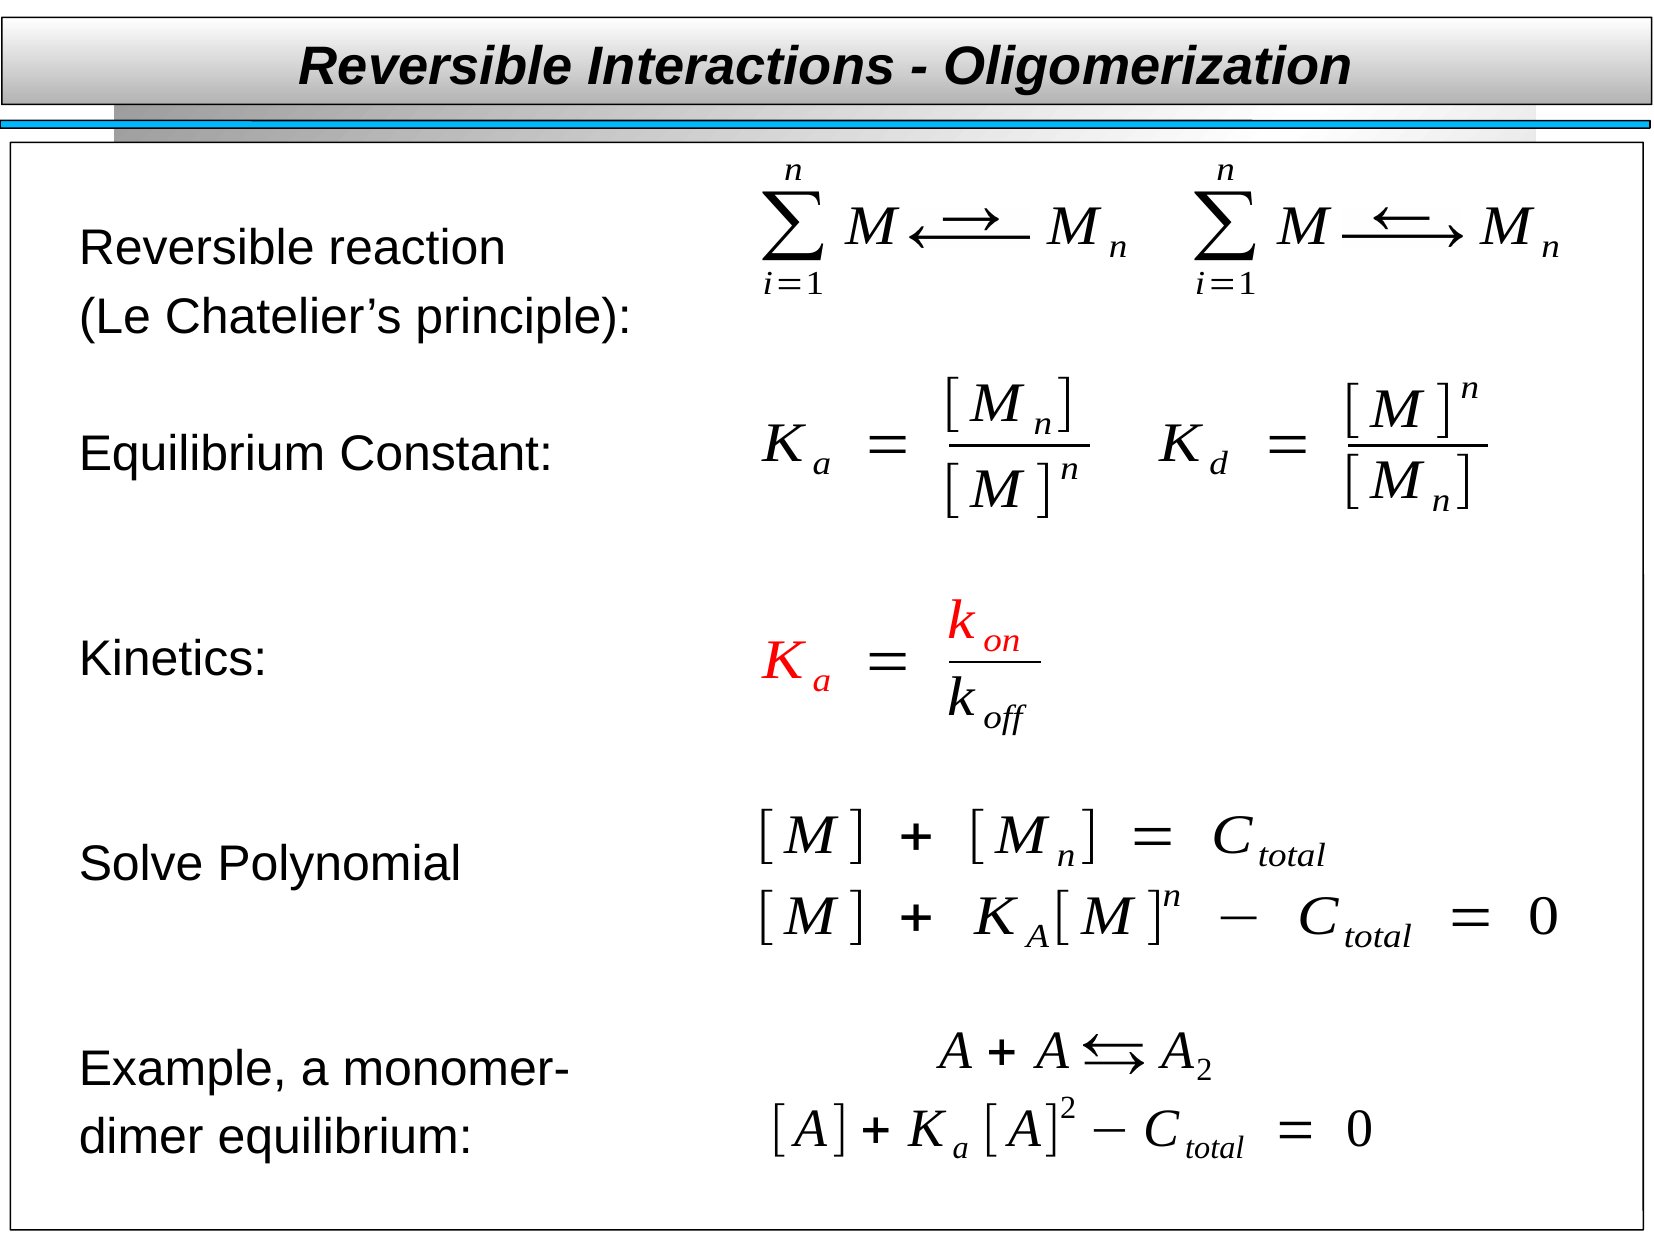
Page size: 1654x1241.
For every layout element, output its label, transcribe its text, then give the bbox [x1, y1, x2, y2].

text_box [0, 120, 1651, 129]
chart [764, 1019, 1381, 1166]
text_box Reversible Interactions - Oligomerization [1, 17, 1652, 105]
text_box Reversible reaction (Le Chatelier’s principle): Equilibrium Constant: Kinetics: Solve Polynomial Example, a monomer- dimer equilibrium: [78, 203, 1615, 1088]
picture [1083, 1034, 1144, 1074]
chart [749, 150, 1569, 955]
picture [909, 208, 1030, 248]
text_box [10, 142, 1644, 1230]
picture [1342, 207, 1463, 247]
